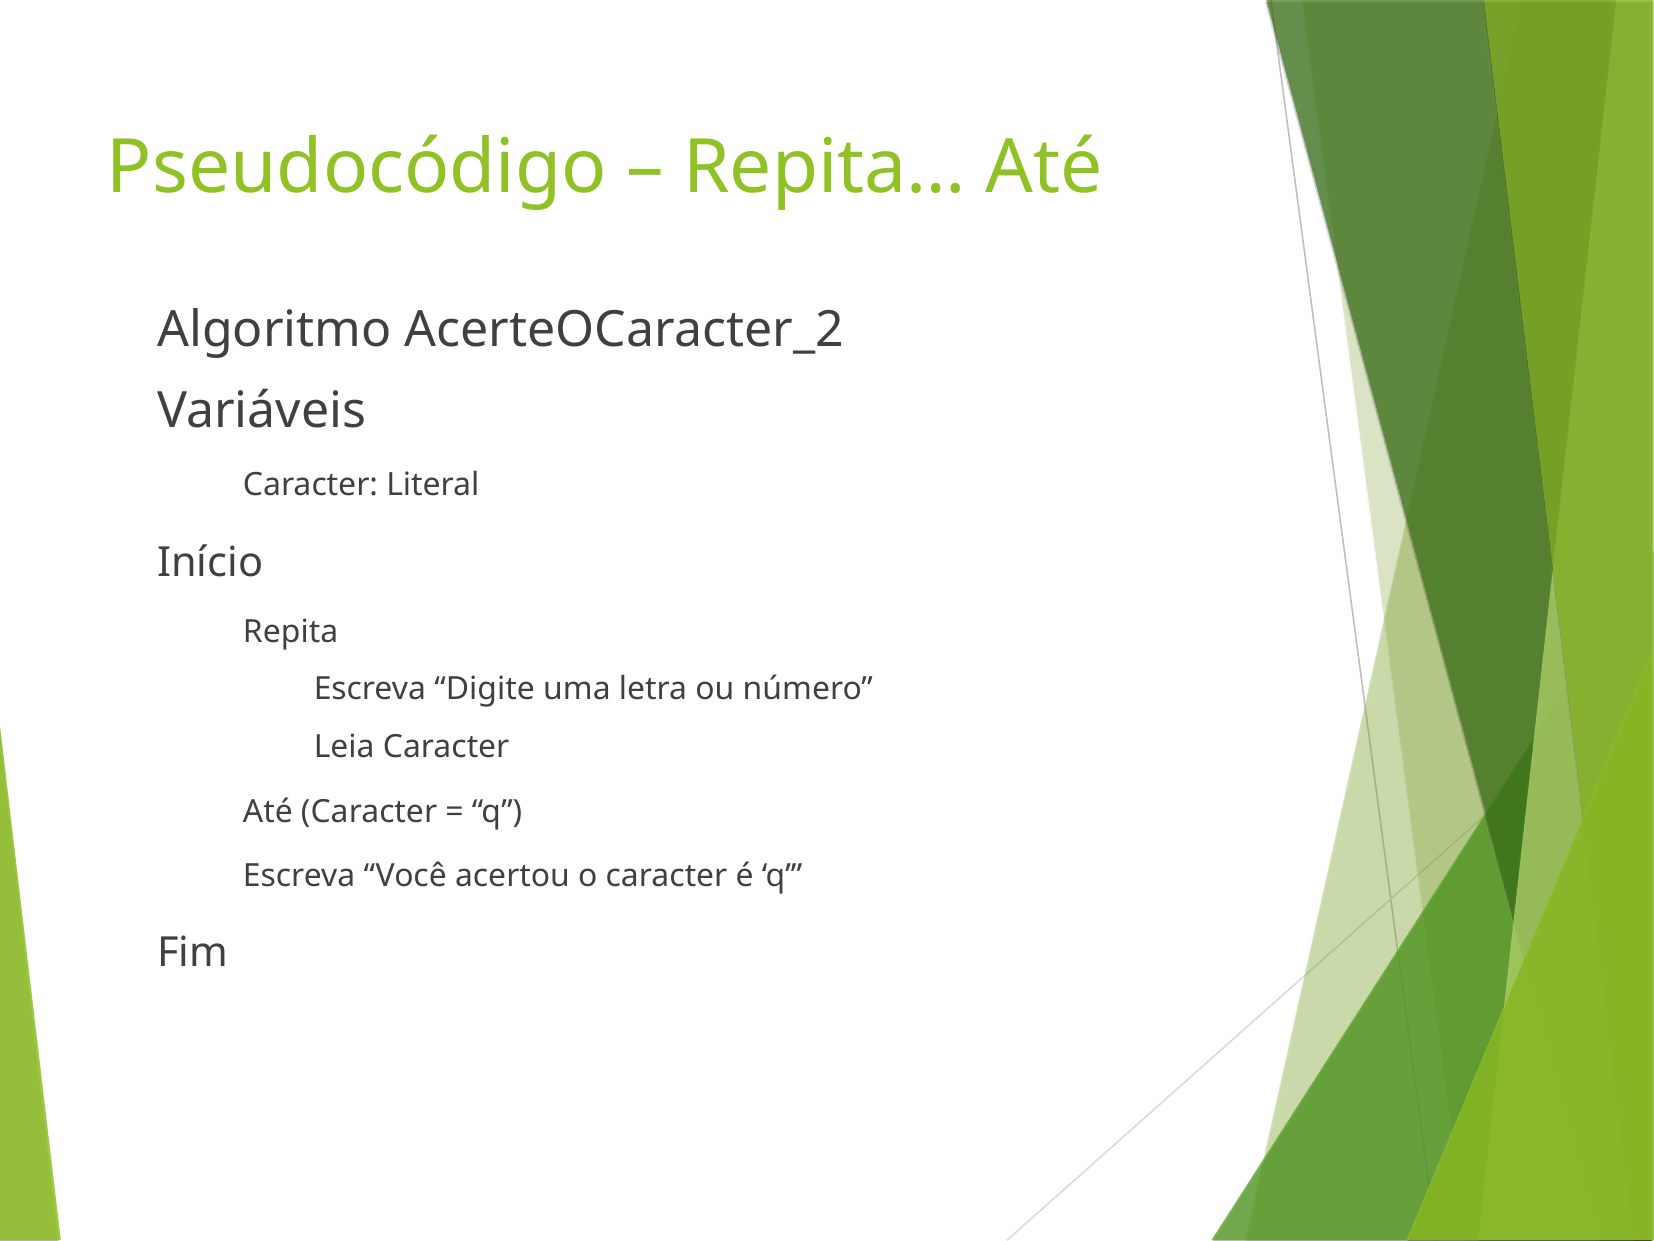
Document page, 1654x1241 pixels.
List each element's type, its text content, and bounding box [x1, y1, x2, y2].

list Algoritmo AcerteOCaracter_2 Variáveis Caracter: Literal Início Repita Escreva “Digite uma letra ou número” Leia Caracter Até (Caracter = “q”) Escreva “Você acertou o caracter é ‘q’” Fim [86, 289, 1595, 1126]
title Pseudocódigo – Repita… Até [91, 110, 1258, 289]
